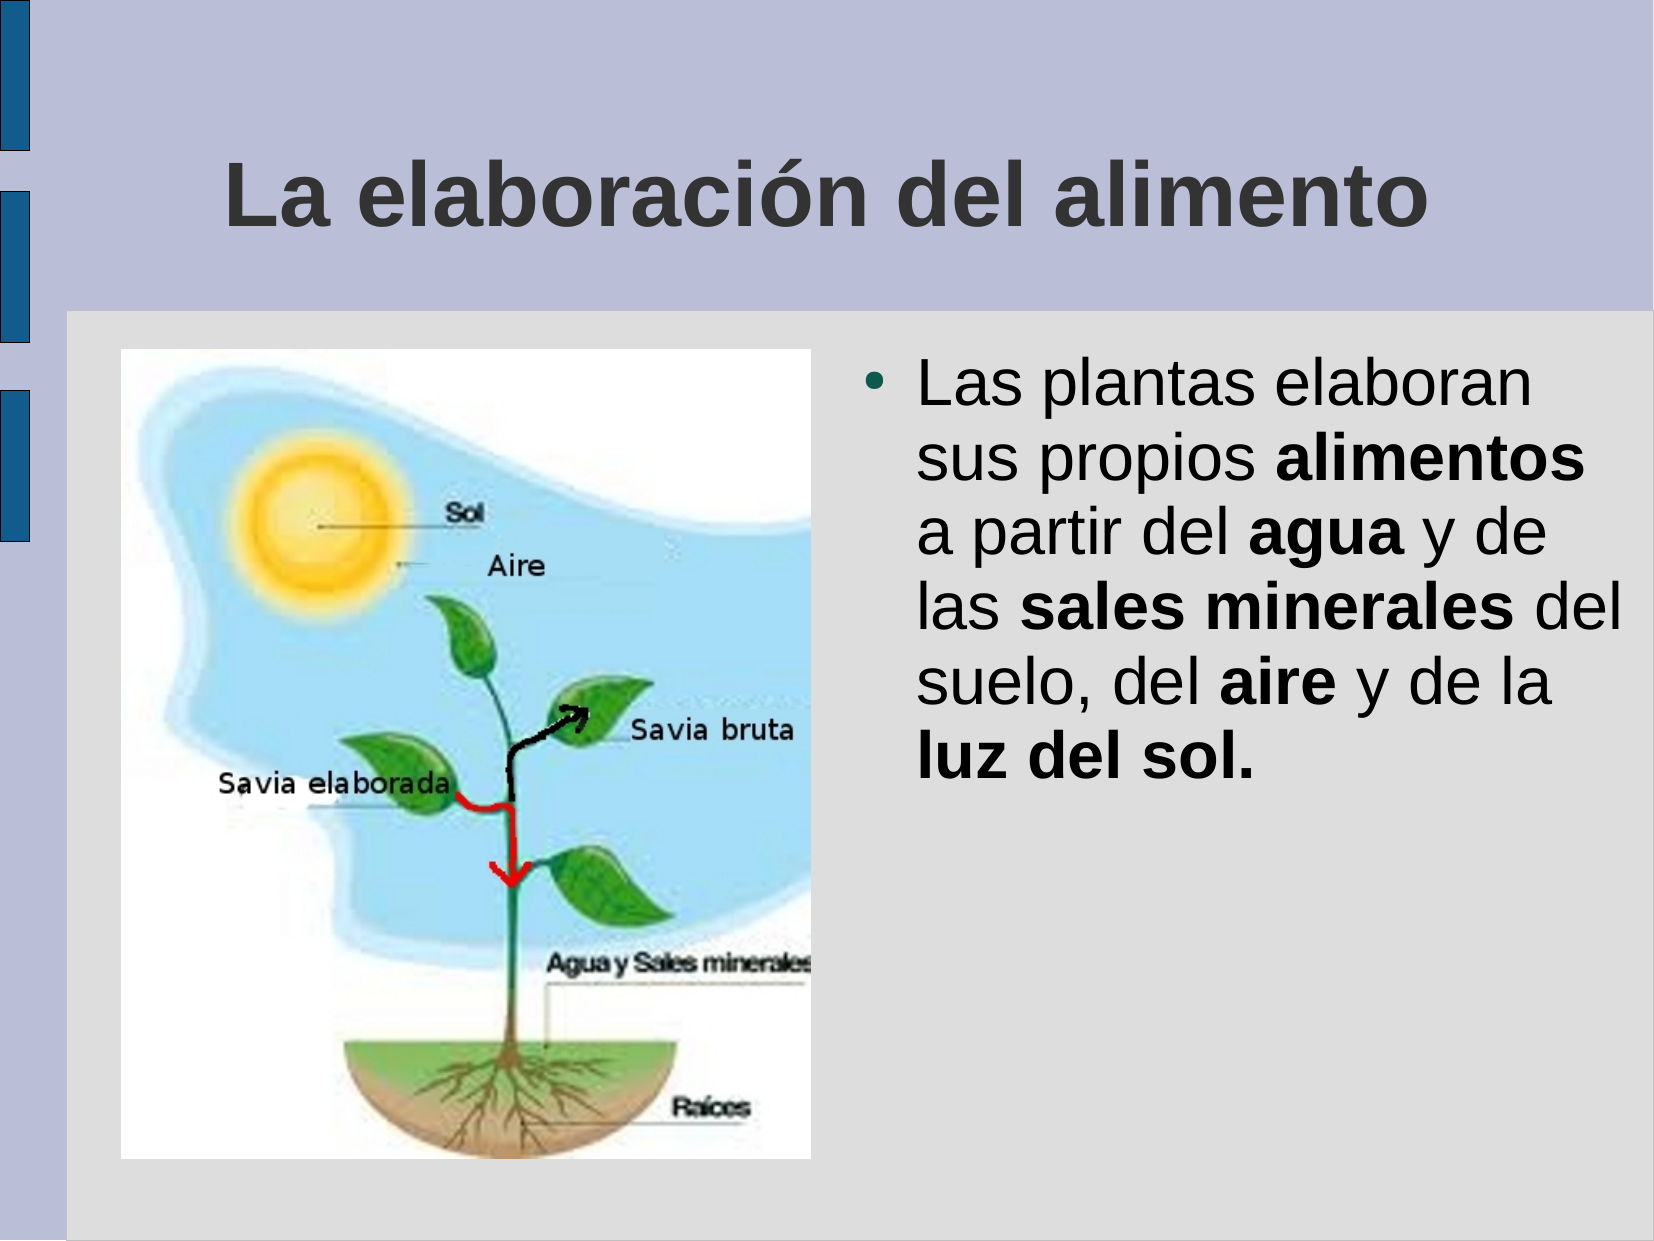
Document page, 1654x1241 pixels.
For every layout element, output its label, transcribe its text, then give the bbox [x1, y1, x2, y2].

picture [121, 349, 811, 1159]
title La elaboración del alimento [121, 91, 1534, 299]
list Las plantas elaboran sus propios alimentos a partir del agua y de las sales minerales del suelo, del aire y de la luz del sol. [845, 344, 1625, 1149]
